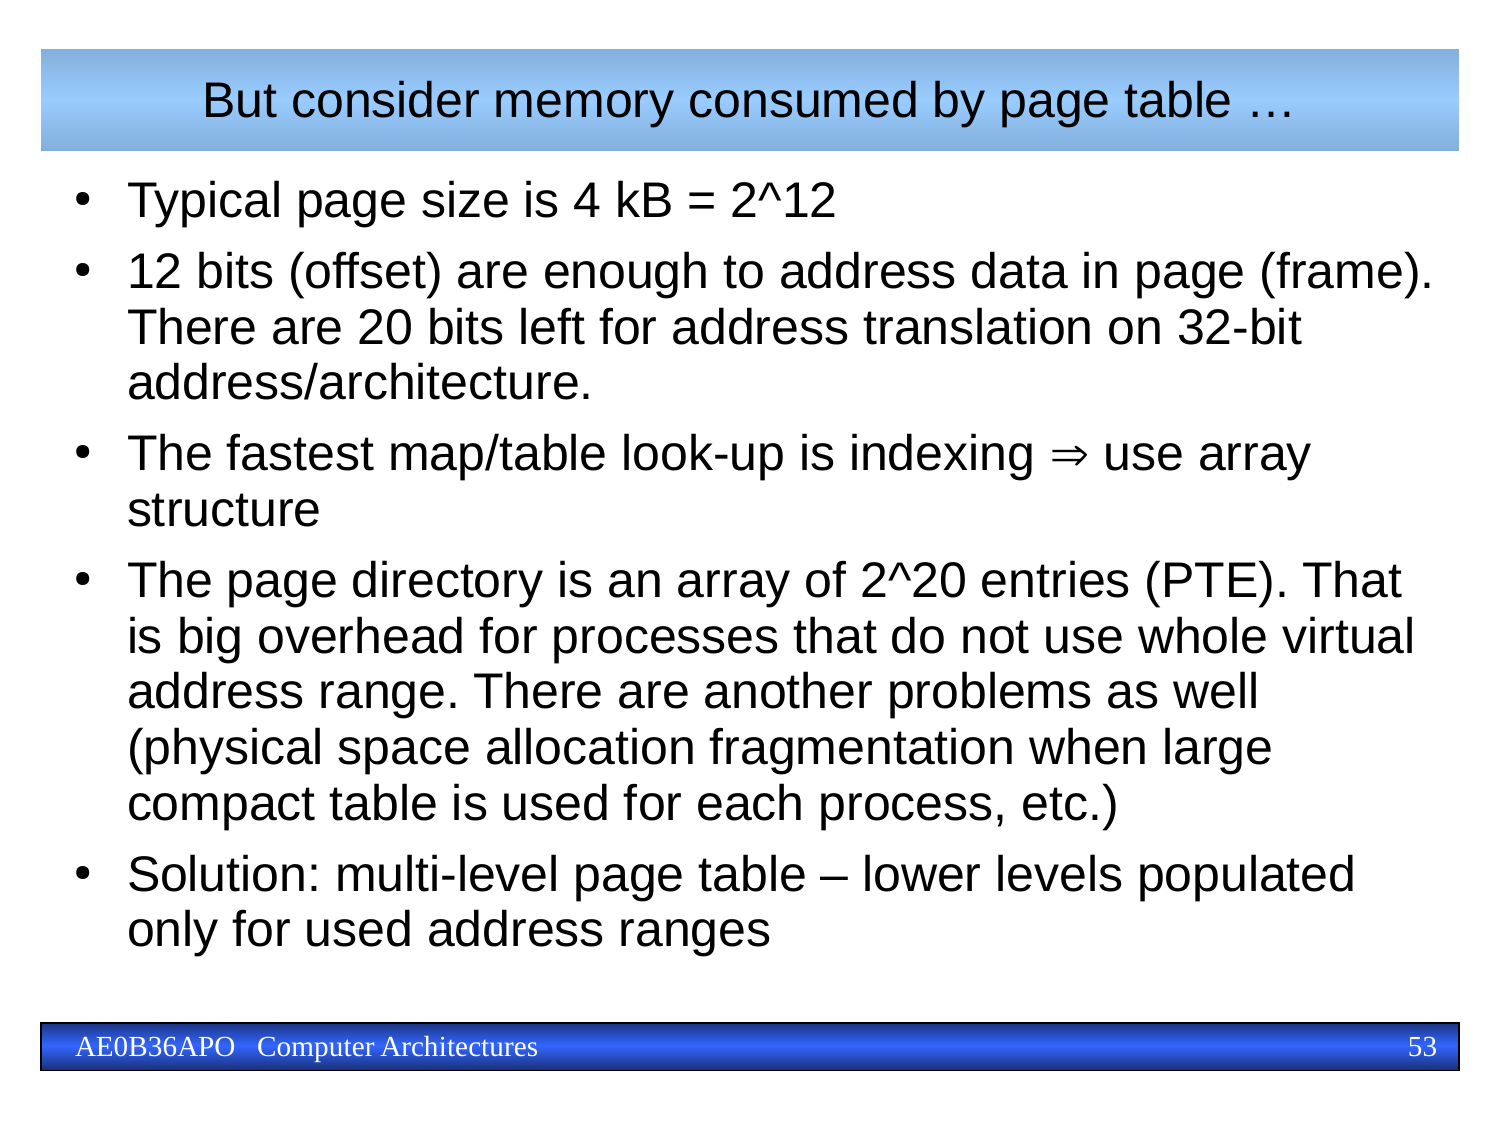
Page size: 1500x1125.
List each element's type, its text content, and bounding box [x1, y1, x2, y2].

title But consider memory consumed by page table … [41, 49, 1459, 151]
list Typical page size is 4 kB = 2^12 12 bits (offset) are enough to address data in page (frame). There are 20 bits left for address translation on 32-bit address/architecture. The fastest map/table look-up is indexing ⇒ use array structure The page directory is an array of 2^20 entries (PTE). That is big overhead for processes that do not use whole virtual address range. There are another problems as well (physical space allocation fragmentation when large compact table is used for each process, etc.) Solution: multi-level page table – lower levels populated only for used address ranges [56, 172, 1444, 1000]
